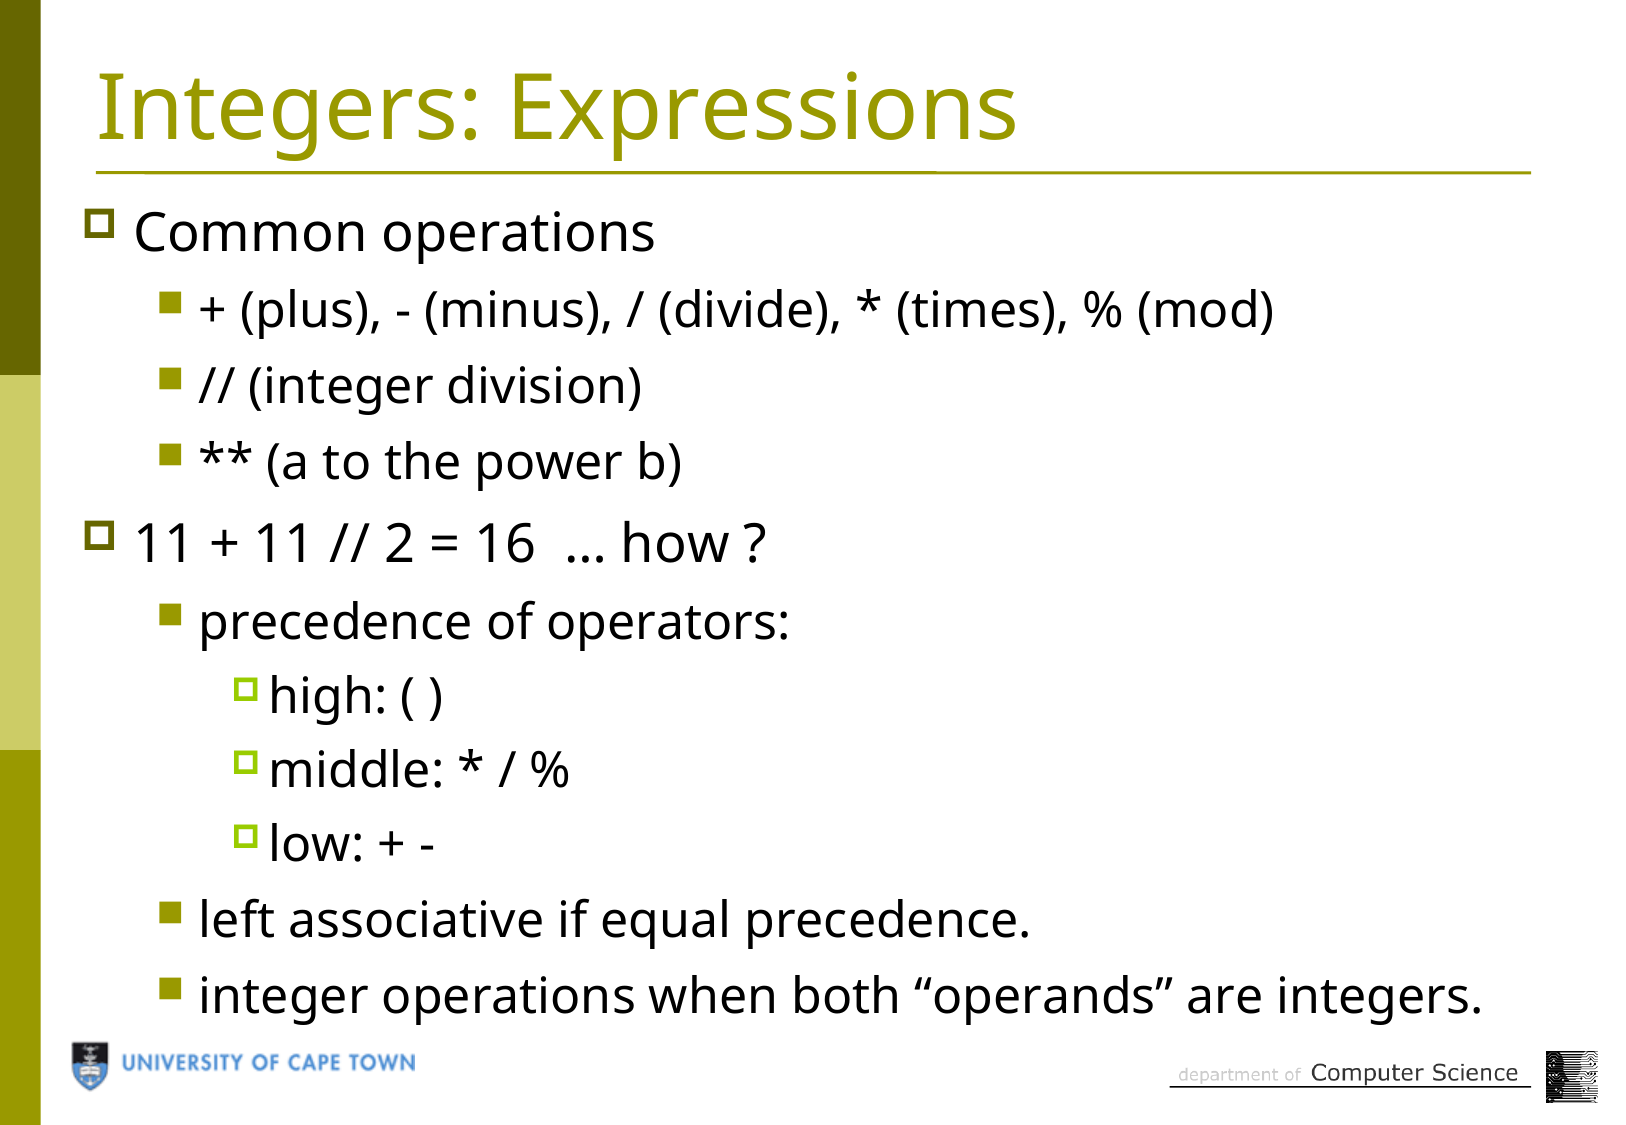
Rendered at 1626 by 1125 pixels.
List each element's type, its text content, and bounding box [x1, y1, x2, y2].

picture [61, 1024, 415, 1103]
picture [1546, 1051, 1598, 1103]
text_box Common operations + (plus), - (minus), / (divide), * (times), % (mod) // (integer division) ** (a to the power b)‏ 11 + 11 // 2 = 16 … how ? precedence of operators: high: ( )‏ middle: * / % low: + - left associative if equal precedence. integer operations when both “operands” are integers. [81, 196, 1543, 1024]
picture [1169, 1043, 1532, 1091]
title Integers: Expressions [81, 37, 1543, 180]
